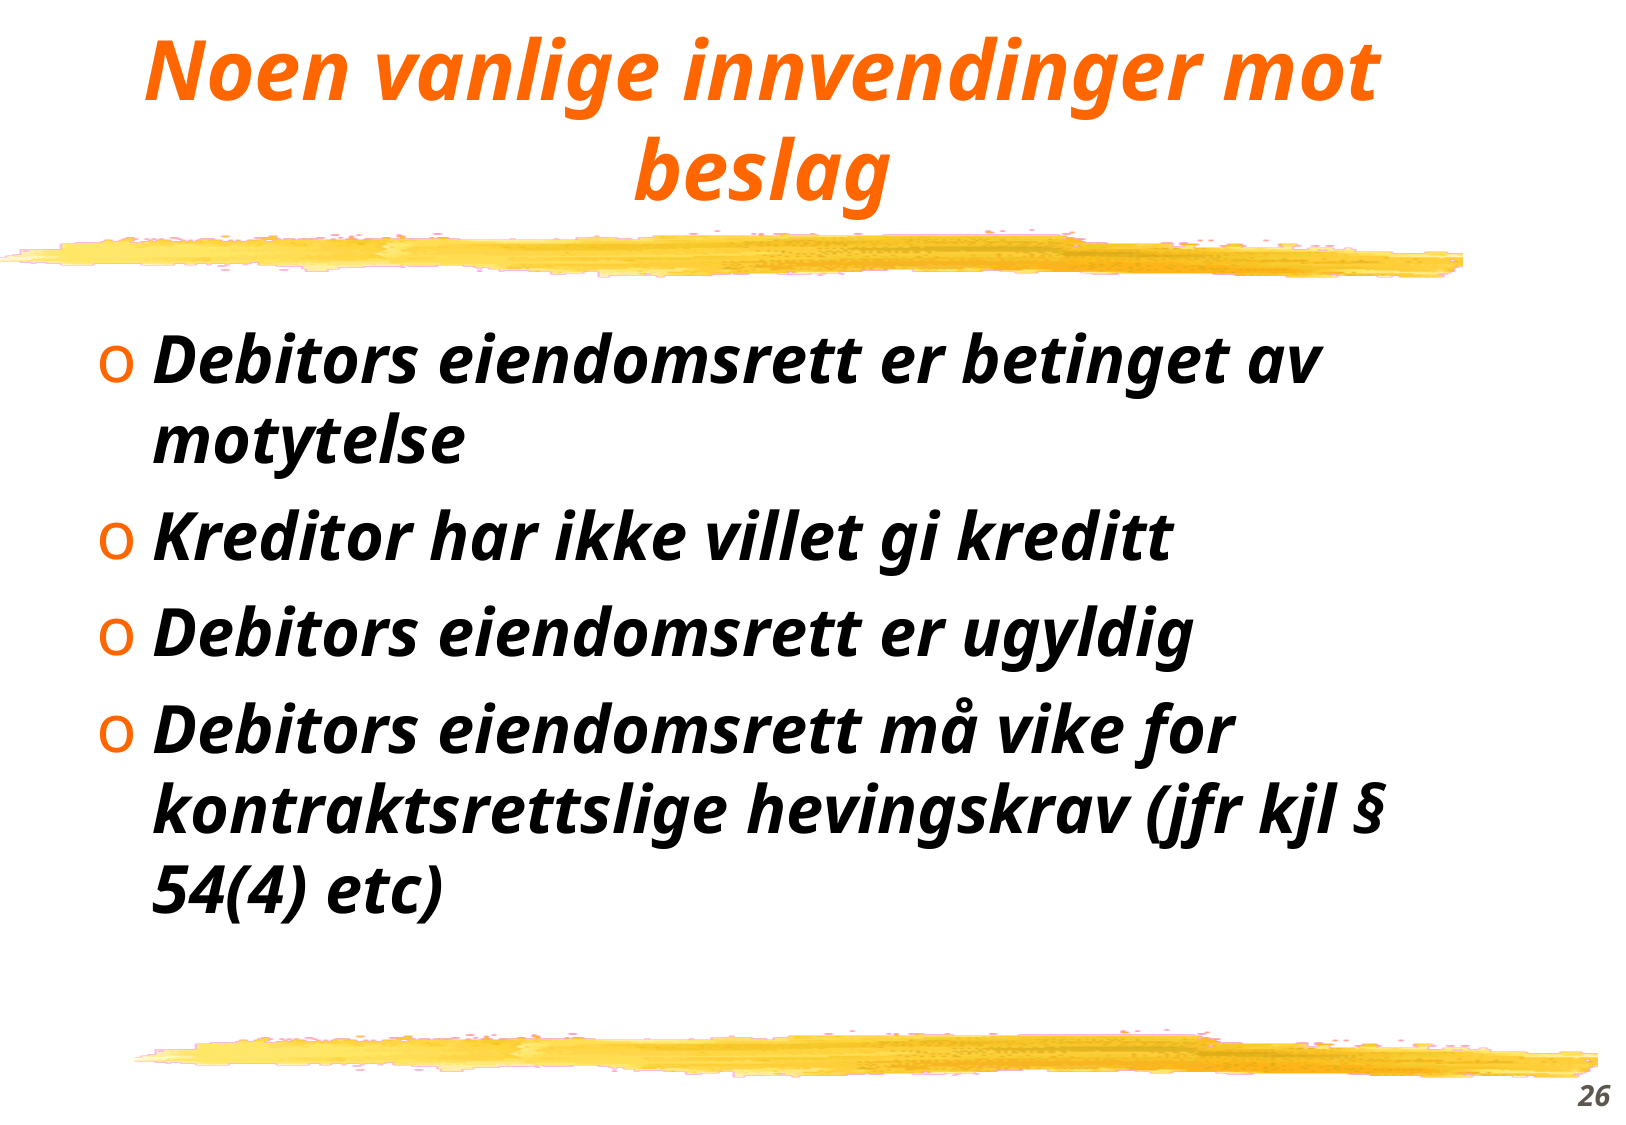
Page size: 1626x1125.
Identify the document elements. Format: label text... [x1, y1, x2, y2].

list Debitors eiendomsrett er betinget av motytelse Kreditor har ikke villet gi kreditt Debitors eiendomsrett er ugyldig Debitors eiendomsrett må vike for kontraktsrettslige hevingskrav (jfr kjl § 54(4) etc) [81, 309, 1535, 1001]
picture [0, 224, 1463, 288]
picture [135, 1024, 1598, 1088]
text_box <number> [1516, 1050, 1626, 1125]
title Noen vanlige innvendinger mot beslag [72, 9, 1454, 225]
